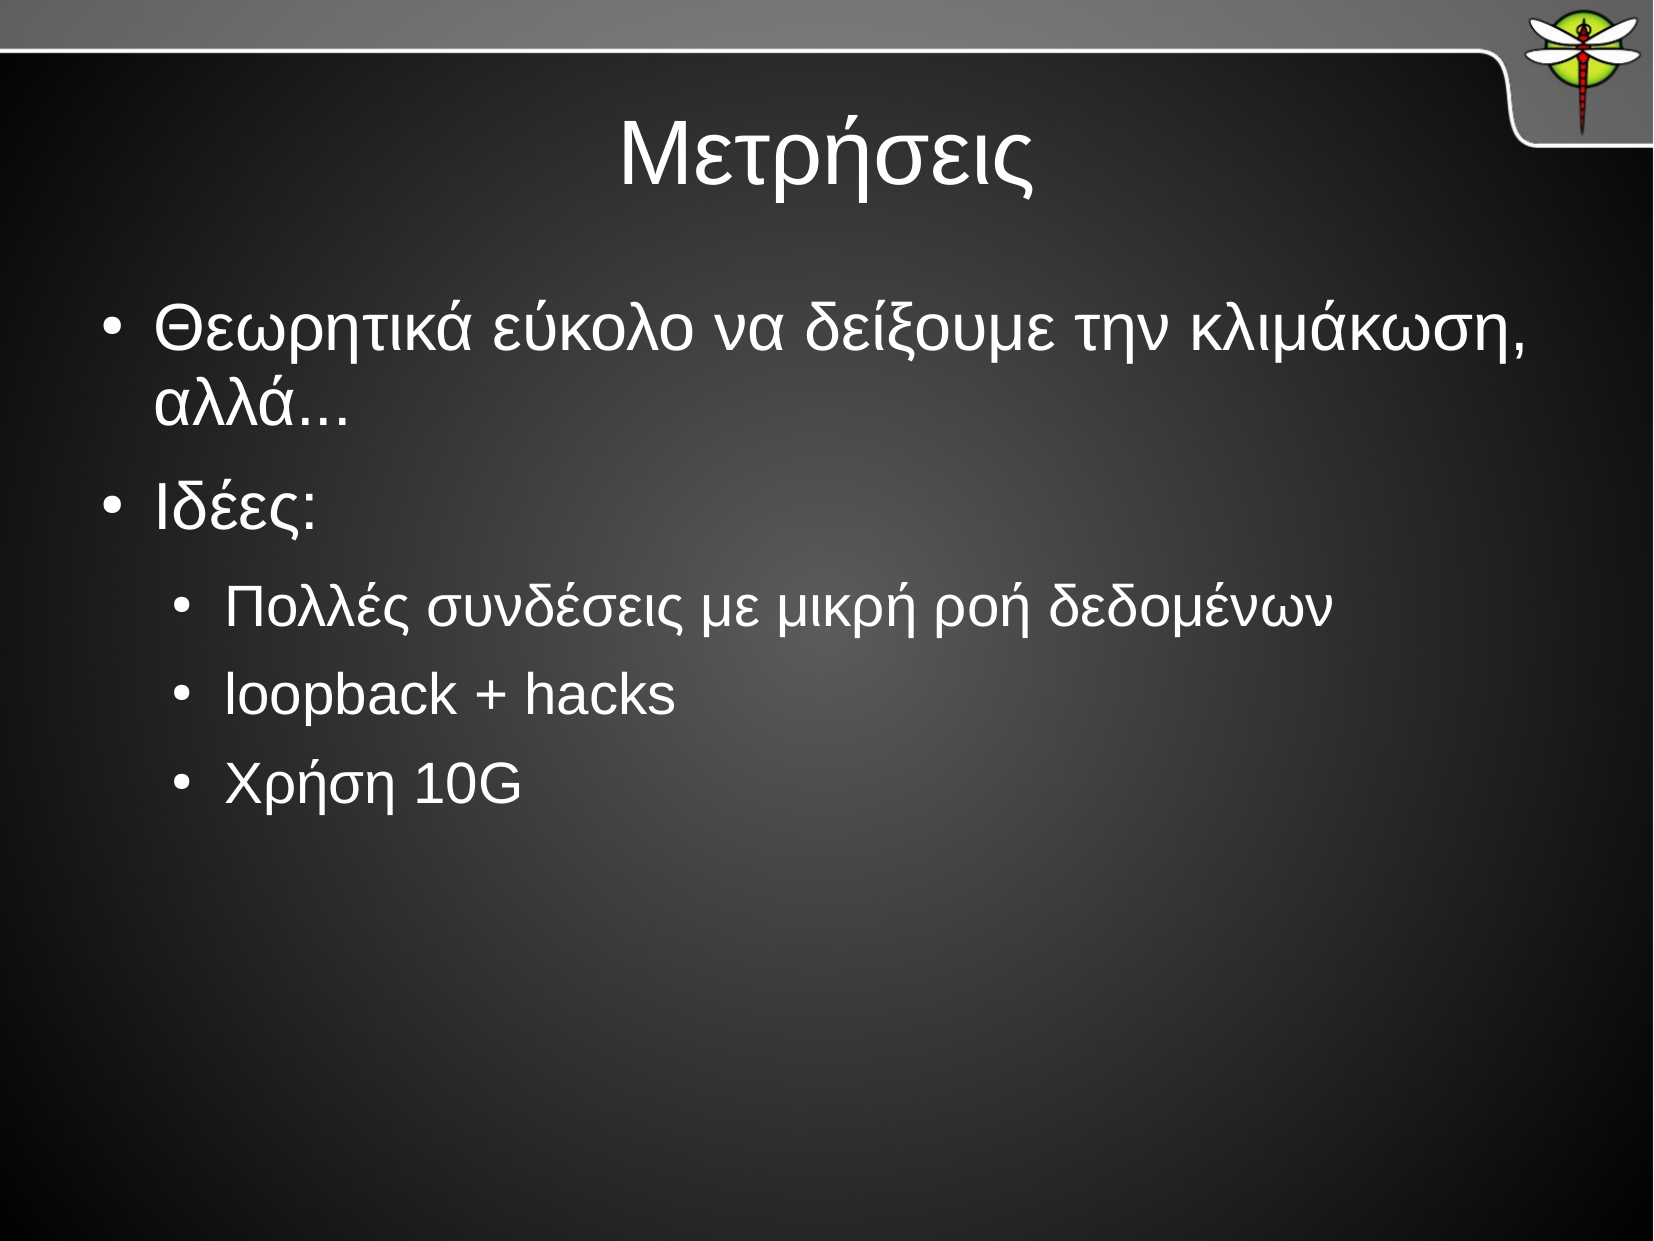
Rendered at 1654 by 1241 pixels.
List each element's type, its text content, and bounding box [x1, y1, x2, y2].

title Μετρήσεις [82, 49, 1571, 257]
list Θεωρητικά εύκολο να δείξουμε την κλιμάκωση, αλλά... Ιδέες: Πολλές συνδέσεις με μικρή ροή δεδομένων loopback + hacks Χρήση 10G [82, 290, 1571, 1109]
picture [0, 0, 1654, 1241]
